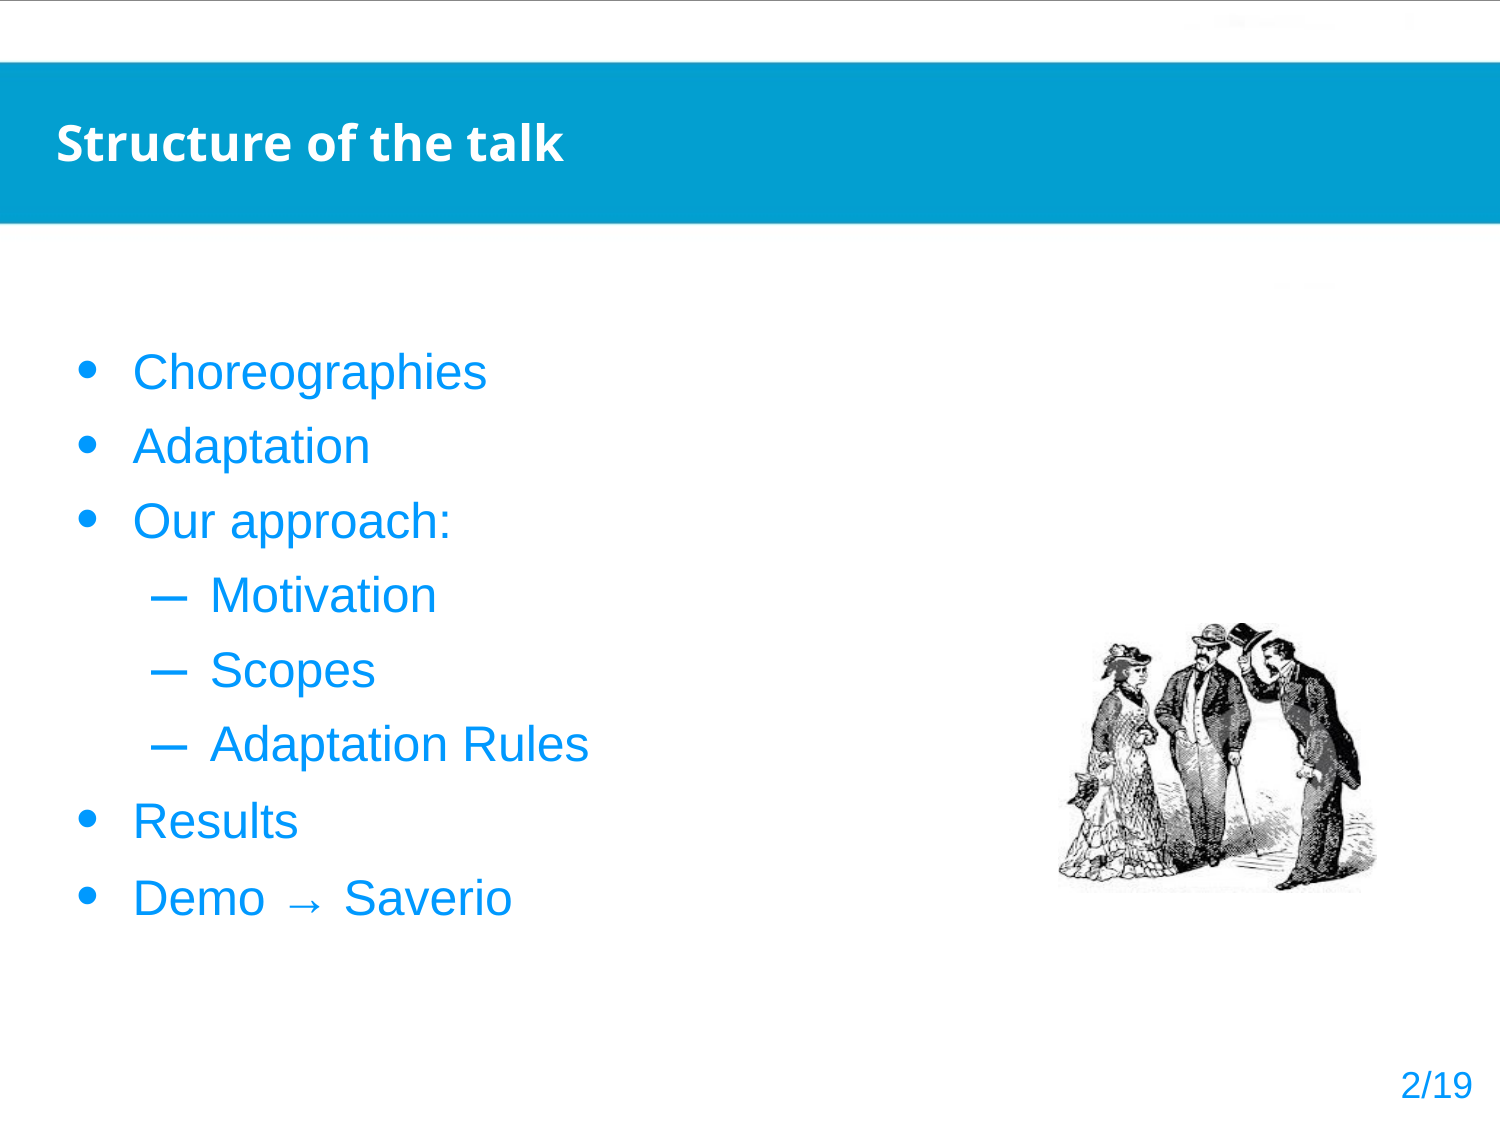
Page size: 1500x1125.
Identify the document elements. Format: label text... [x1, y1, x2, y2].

picture [0, 223, 1500, 1125]
list Choreographies Adaptation Our approach: Motivation Scopes Adaptation Rules Results Demo → Saverio [76, 260, 1427, 1004]
picture [0, 0, 1500, 63]
list Structure of the talk [0, 61, 1267, 222]
